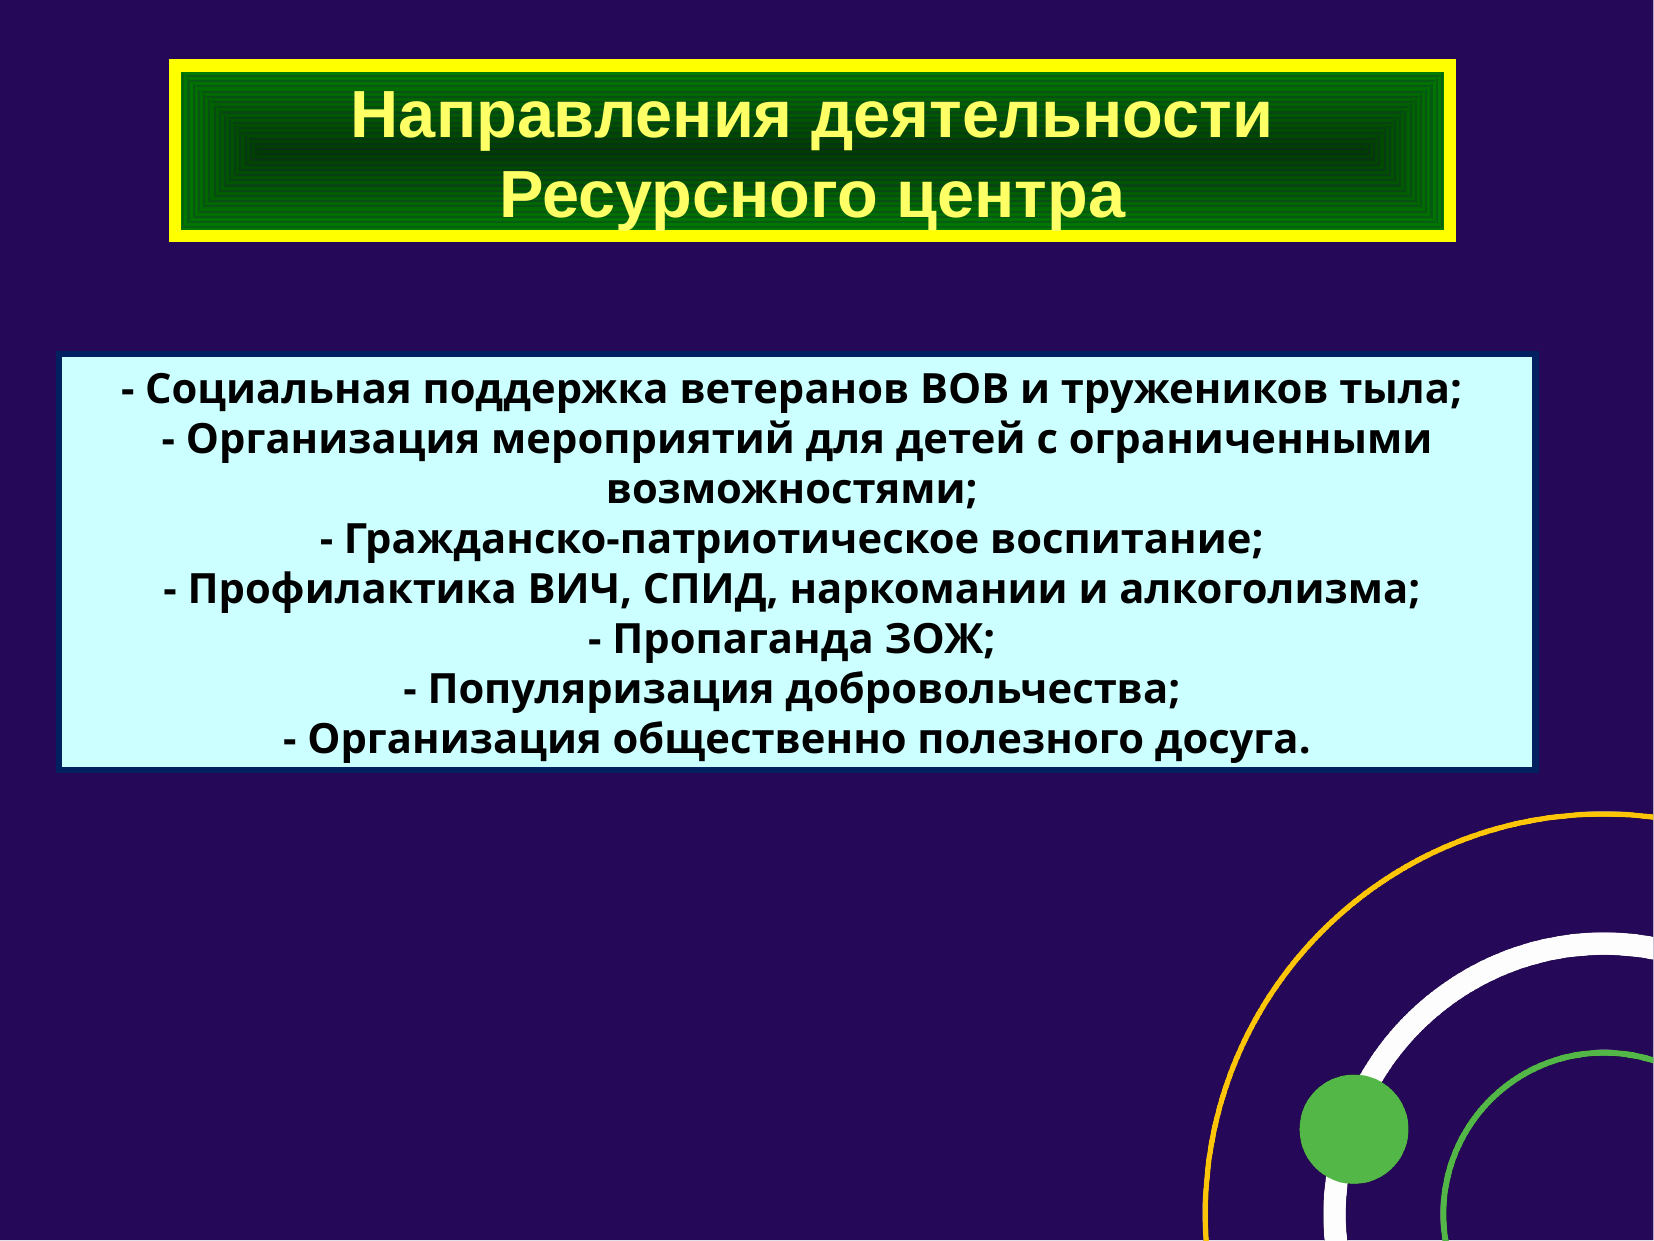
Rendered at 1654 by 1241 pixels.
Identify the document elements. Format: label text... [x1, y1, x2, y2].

text_box - Социальная поддержка ветеранов ВОВ и тружеников тыла; - Организация мероприятий для детей с ограниченными возможностями; - Гражданско-патриотическое воспитание; - Профилактика ВИЧ, СПИД, наркомании и алкоголизма; - Пропаганда ЗОЖ; - Популяризация добровольчества; - Организация общественно полезного досуга. [59, 354, 1536, 770]
text_box [0, 0, 1654, 1241]
picture [1138, 751, 1654, 1241]
text_box Направления деятельности Ресурсного центра [174, 65, 1451, 237]
